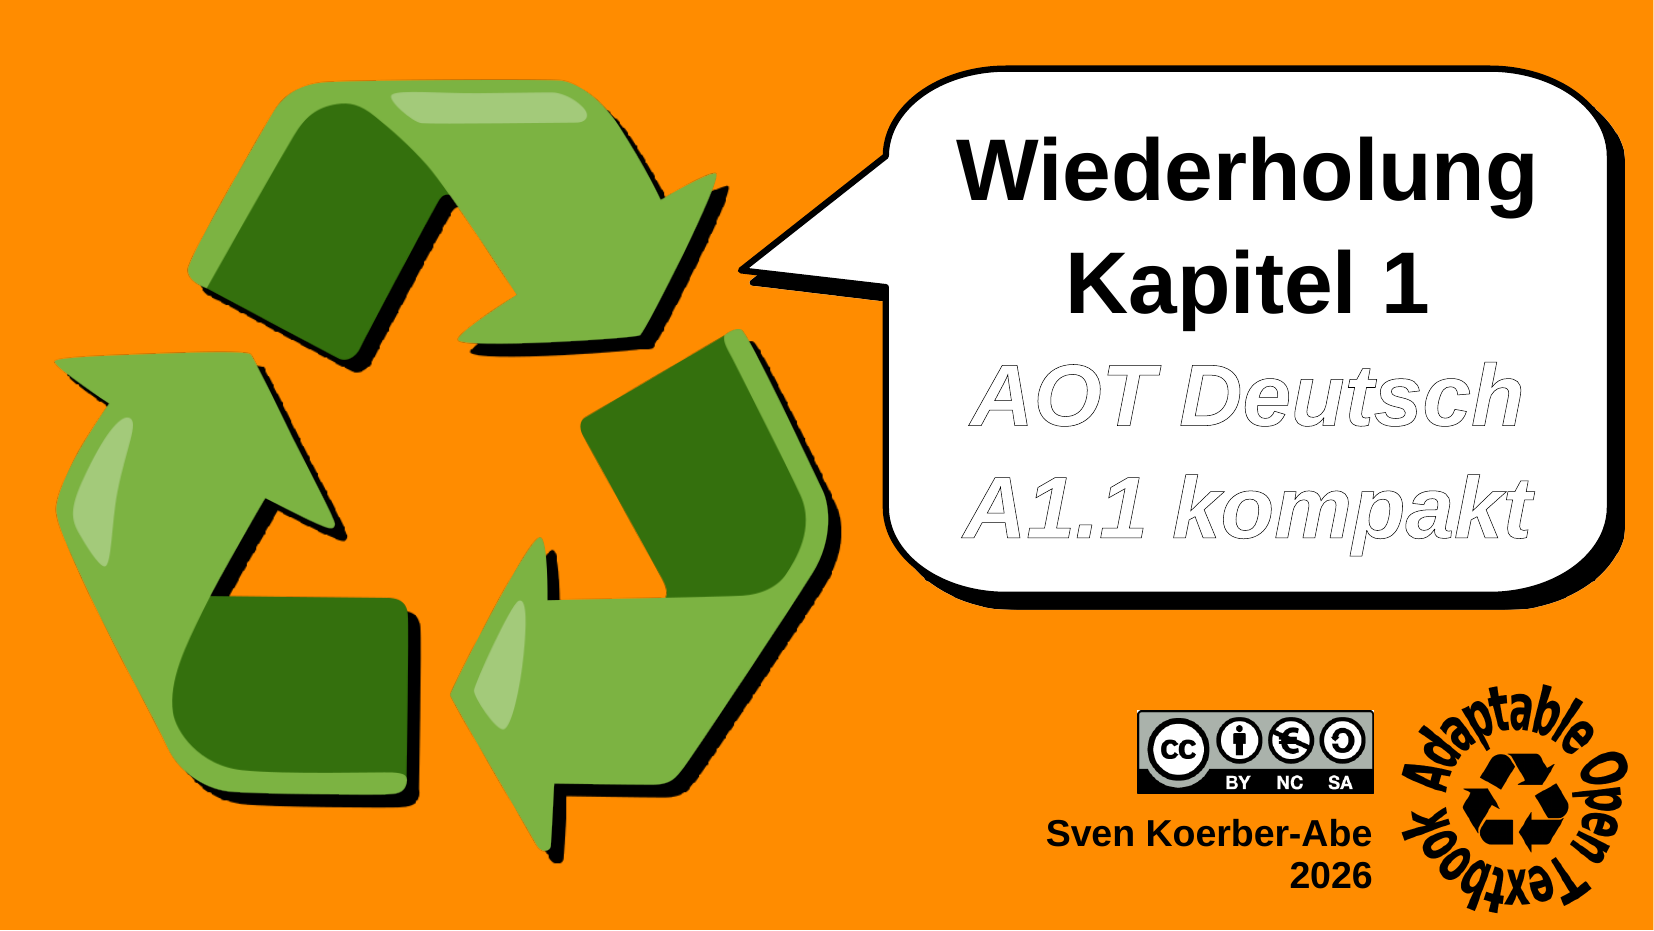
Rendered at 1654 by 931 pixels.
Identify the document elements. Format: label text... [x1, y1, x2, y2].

picture [1137, 710, 1374, 794]
text_box Sven Koerber-Abe 2026 [989, 804, 1388, 904]
text_box Wiederholung Kapitel 1 AOT Deutsch A1.1 kompakt [740, 68, 1610, 595]
picture [31, 53, 855, 877]
picture [1397, 681, 1634, 918]
